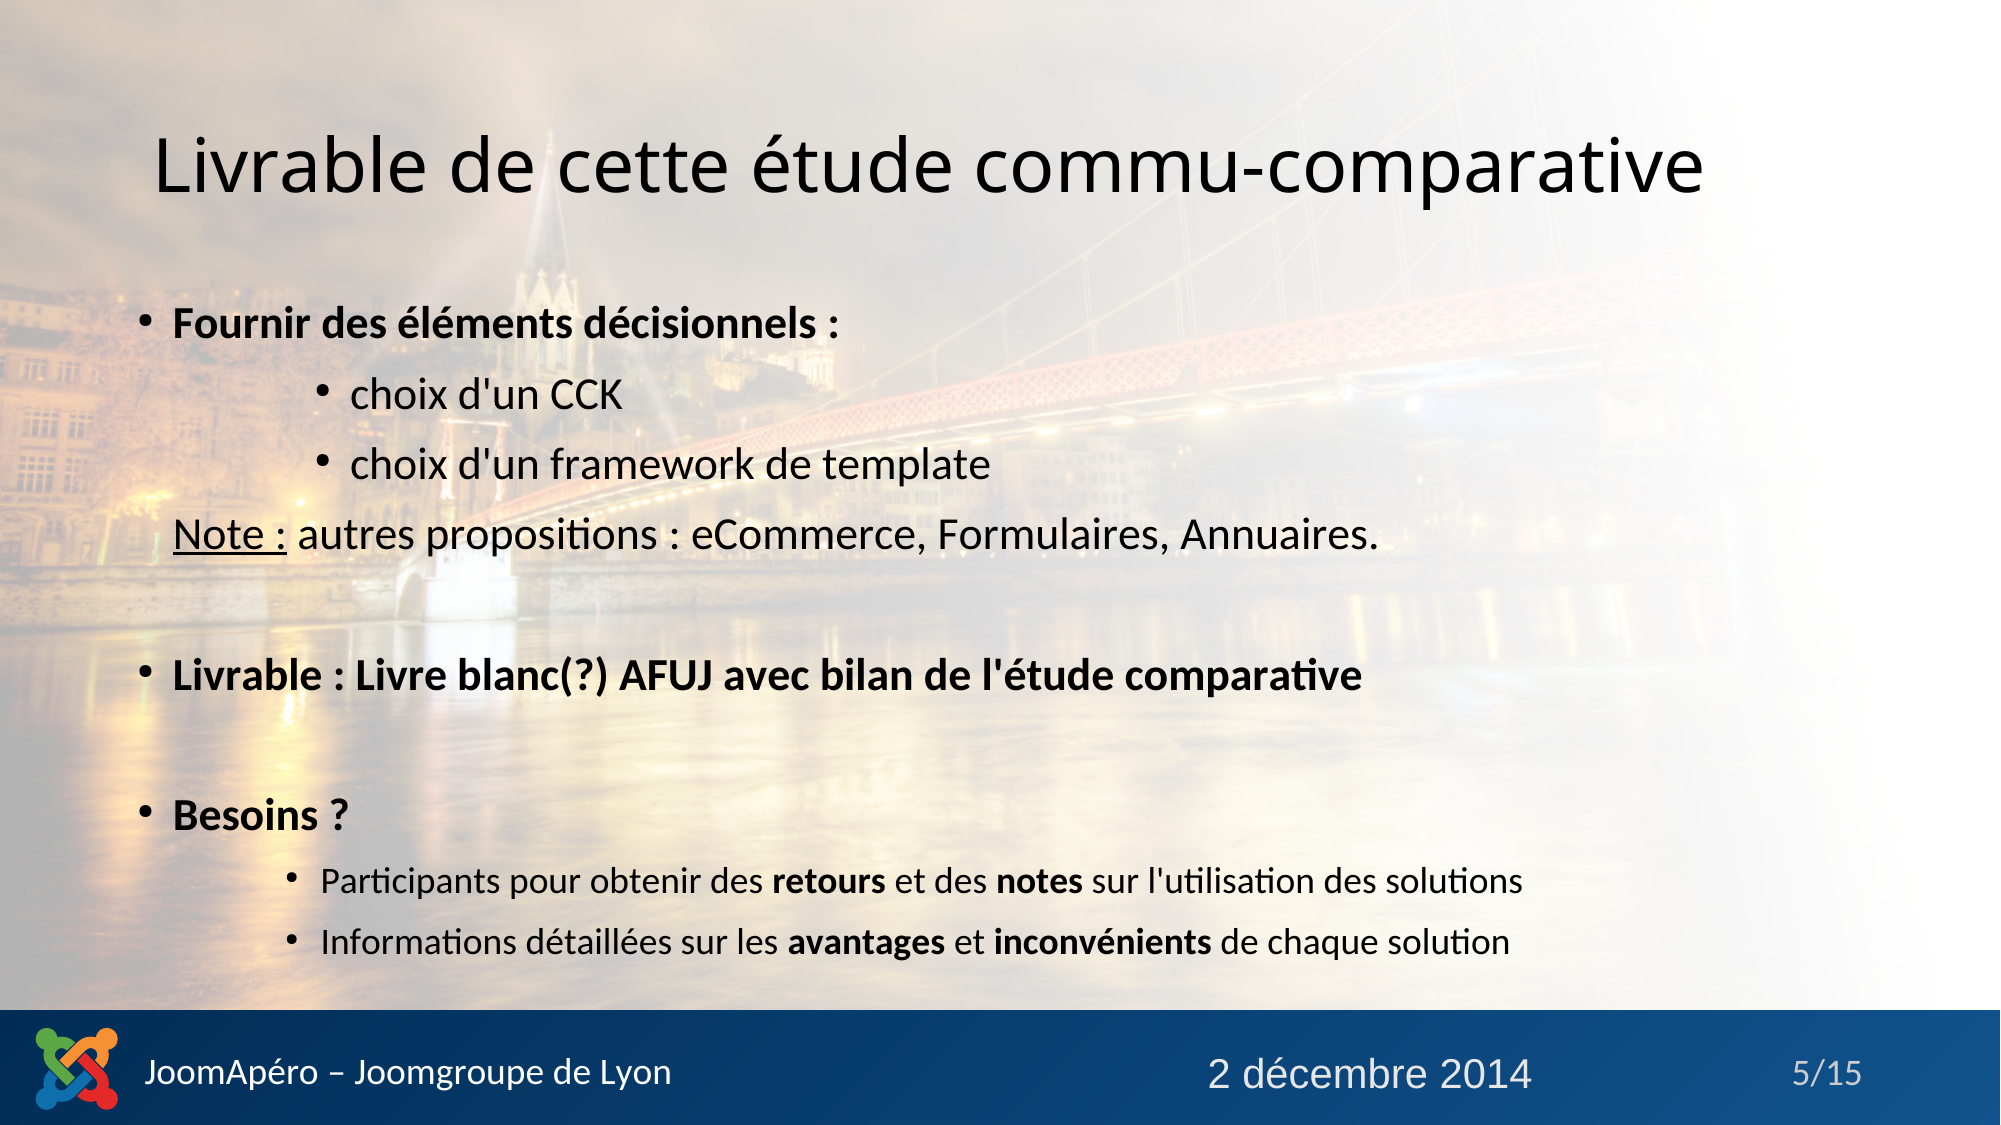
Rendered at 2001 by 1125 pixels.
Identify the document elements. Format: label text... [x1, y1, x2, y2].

title Livrable de cette étude commu-comparative [137, 59, 1863, 278]
picture [0, 0, 2001, 1125]
subtitle Fournir des éléments décisionnels : choix d'un CCK choix d'un framework de template Note : autres propositions : eCommerce, Formulaires, Annuaires. Livrable : Livre blanc(?) AFUJ avec bilan de l'étude comparative Besoins ? Participants pour obtenir des retours et des notes sur l'utilisation des solutions Informations détaillées sur les avantages et inconvénients de chaque solution [137, 299, 1863, 1014]
